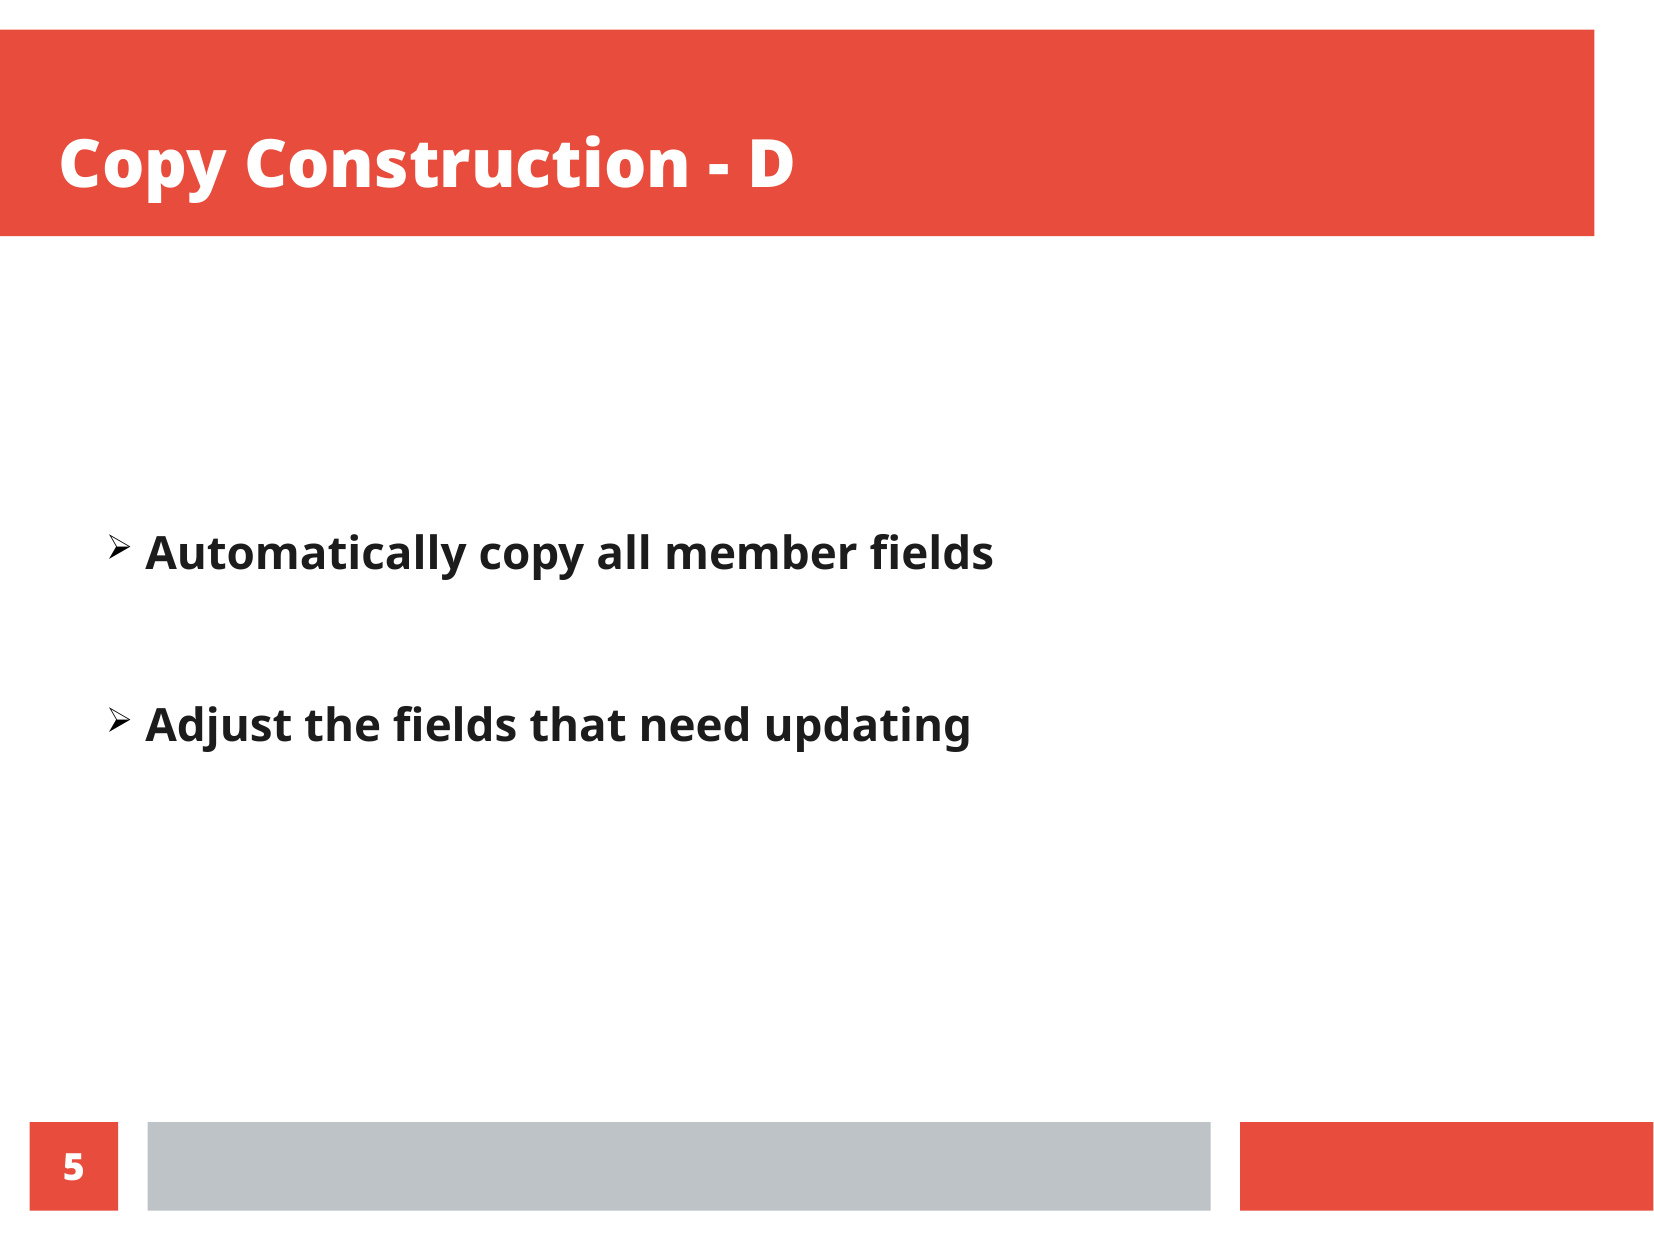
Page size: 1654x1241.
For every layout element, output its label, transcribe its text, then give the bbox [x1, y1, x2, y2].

list Automatically copy all member fields Adjust the fields that need updating [59, 324, 1565, 1093]
title Copy Construction - D [59, 59, 1595, 207]
